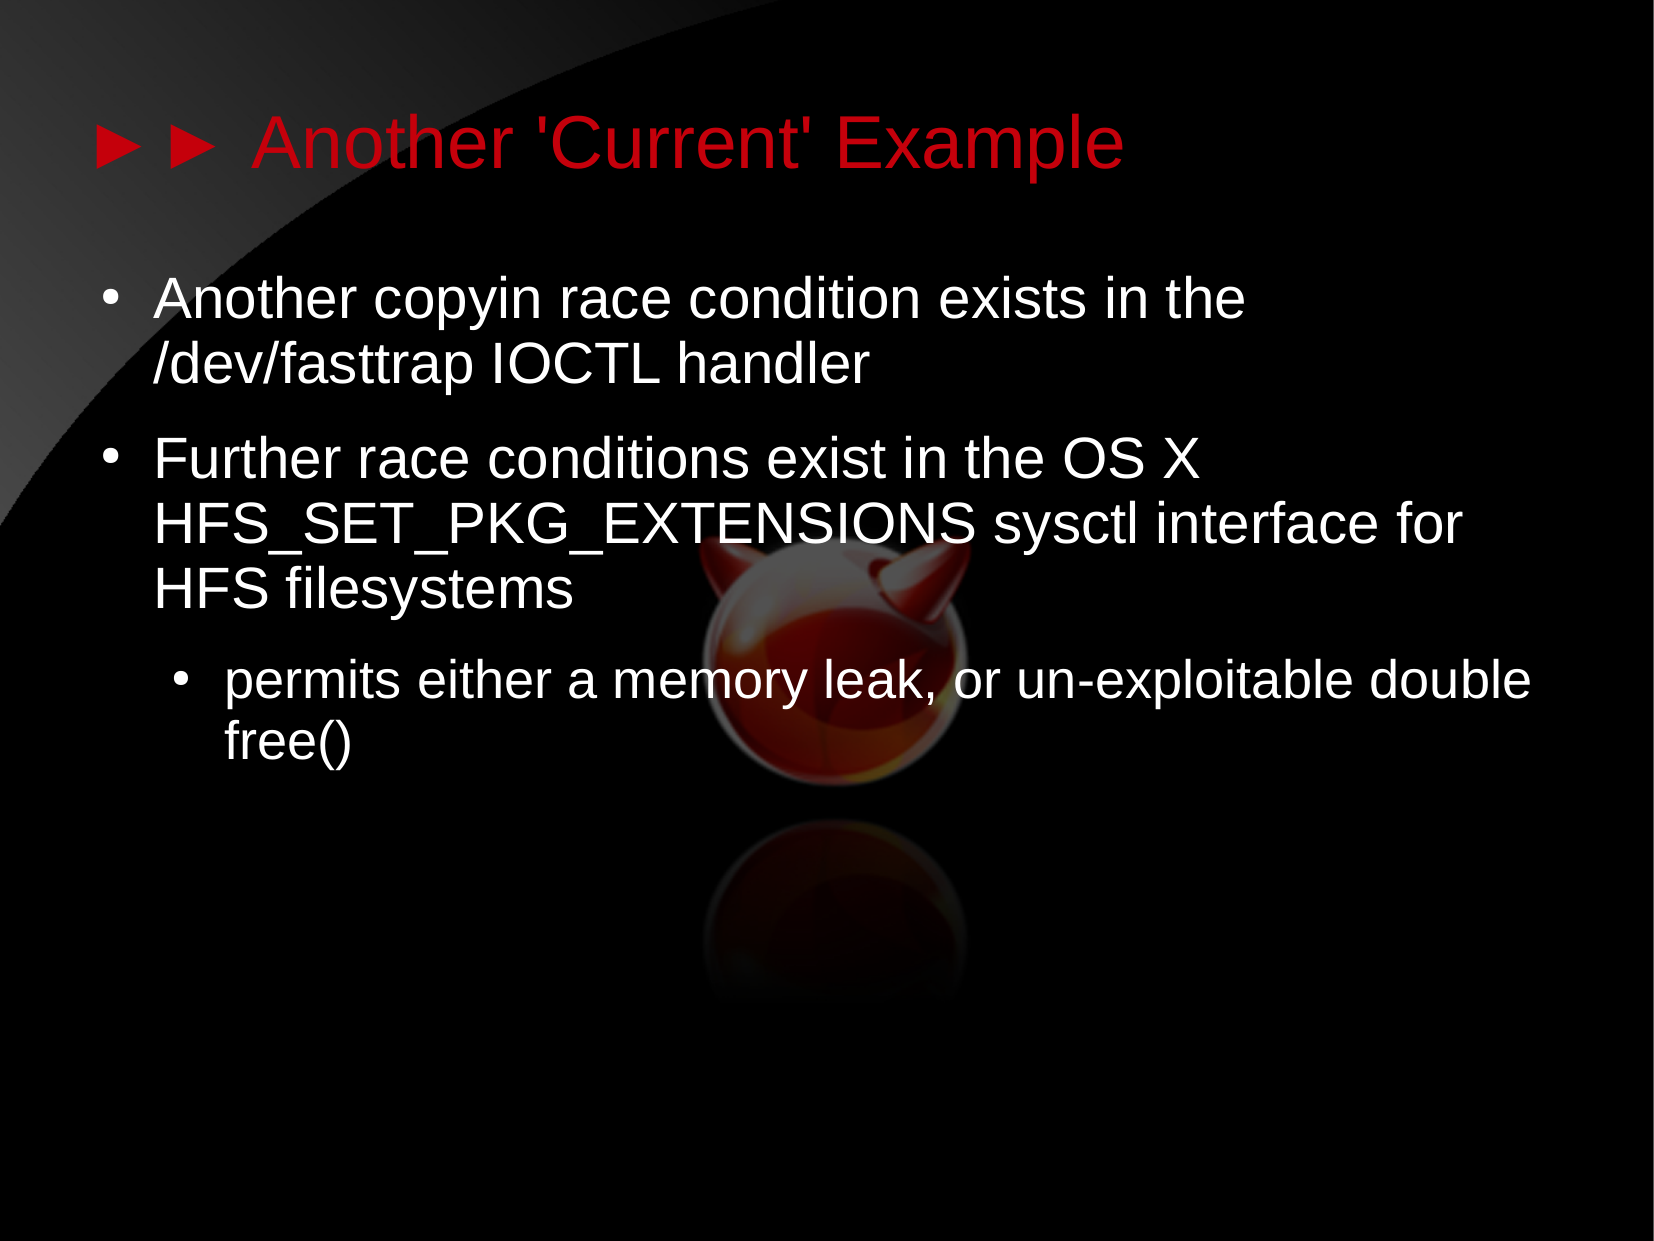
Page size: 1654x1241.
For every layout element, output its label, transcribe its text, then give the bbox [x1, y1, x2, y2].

list Another copyin race condition exists in the /dev/fasttrap IOCTL handler Further race conditions exist in the OS X HFS_SET_PKG_EXTENSIONS sysctl interface for HFS filesystems permits either a memory leak, or un-exploitable double free() [82, 265, 1571, 1137]
title ►► Another 'Current' Example [82, 56, 1571, 229]
picture [0, 0, 1654, 1241]
